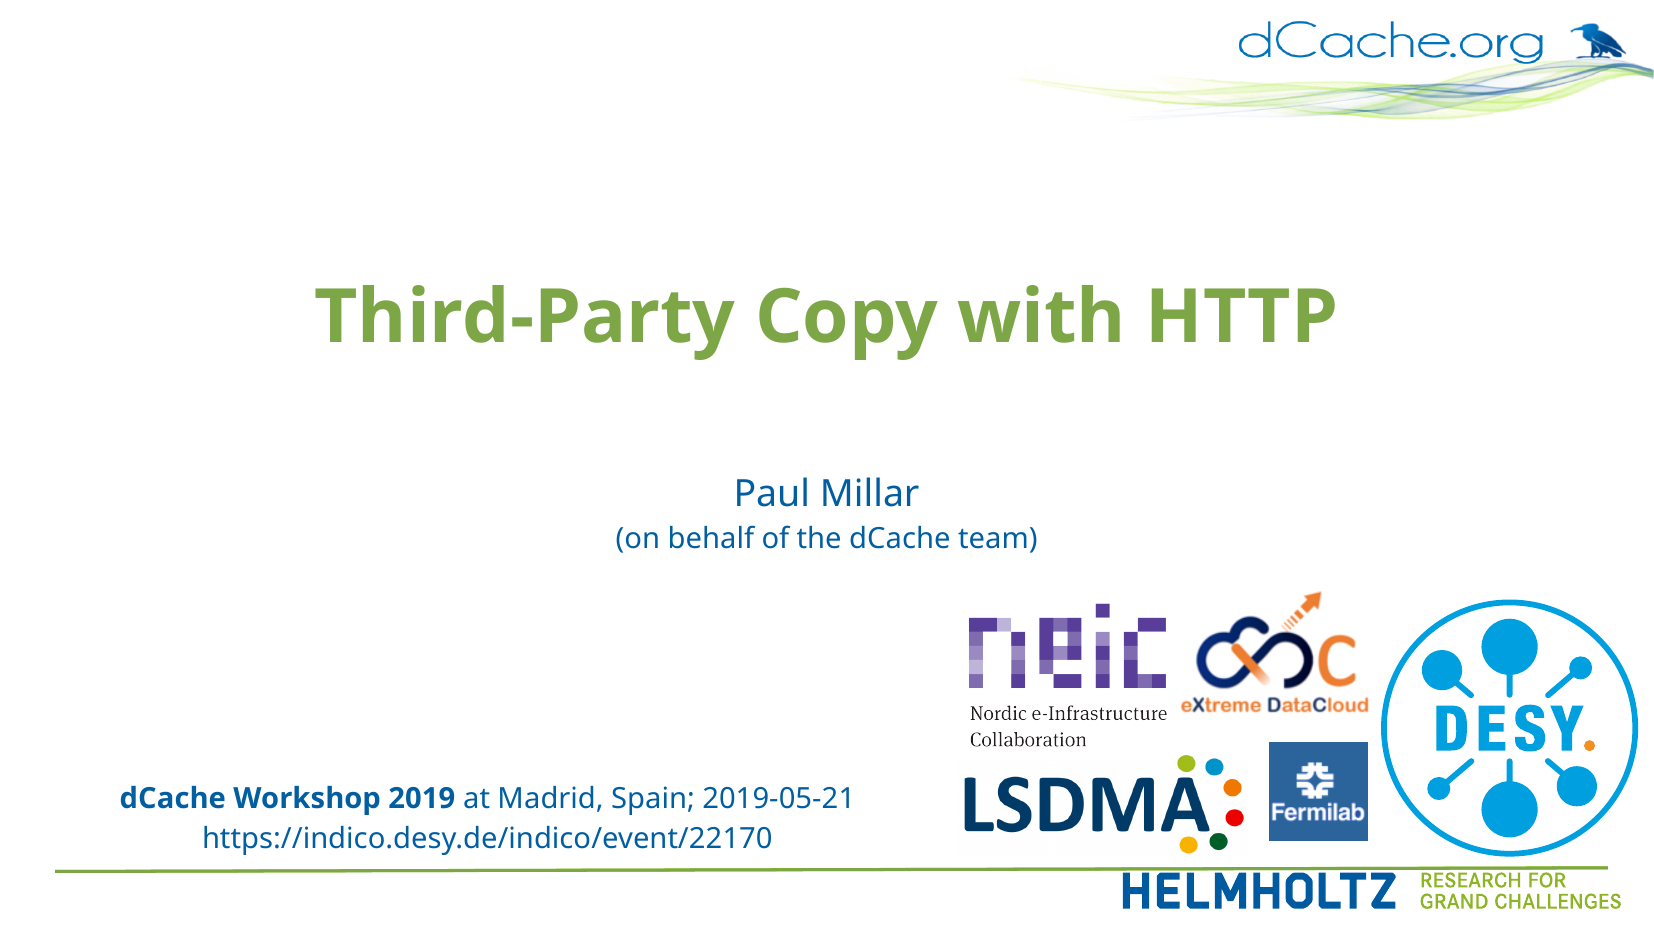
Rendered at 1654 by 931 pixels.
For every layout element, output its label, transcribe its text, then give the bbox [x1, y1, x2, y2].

picture [956, 12, 1654, 127]
text_box dCache Workshop 2019 at Madrid, Spain; 2019-05-21 https://indico.desy.de/indico/event/22170 [30, 730, 946, 866]
picture [905, 572, 1646, 865]
text_box Third-Party Copy with HTTP Paul Millar (on behalf of the dCache team) [0, 254, 1654, 565]
picture [1122, 868, 1621, 914]
picture [1269, 742, 1368, 841]
